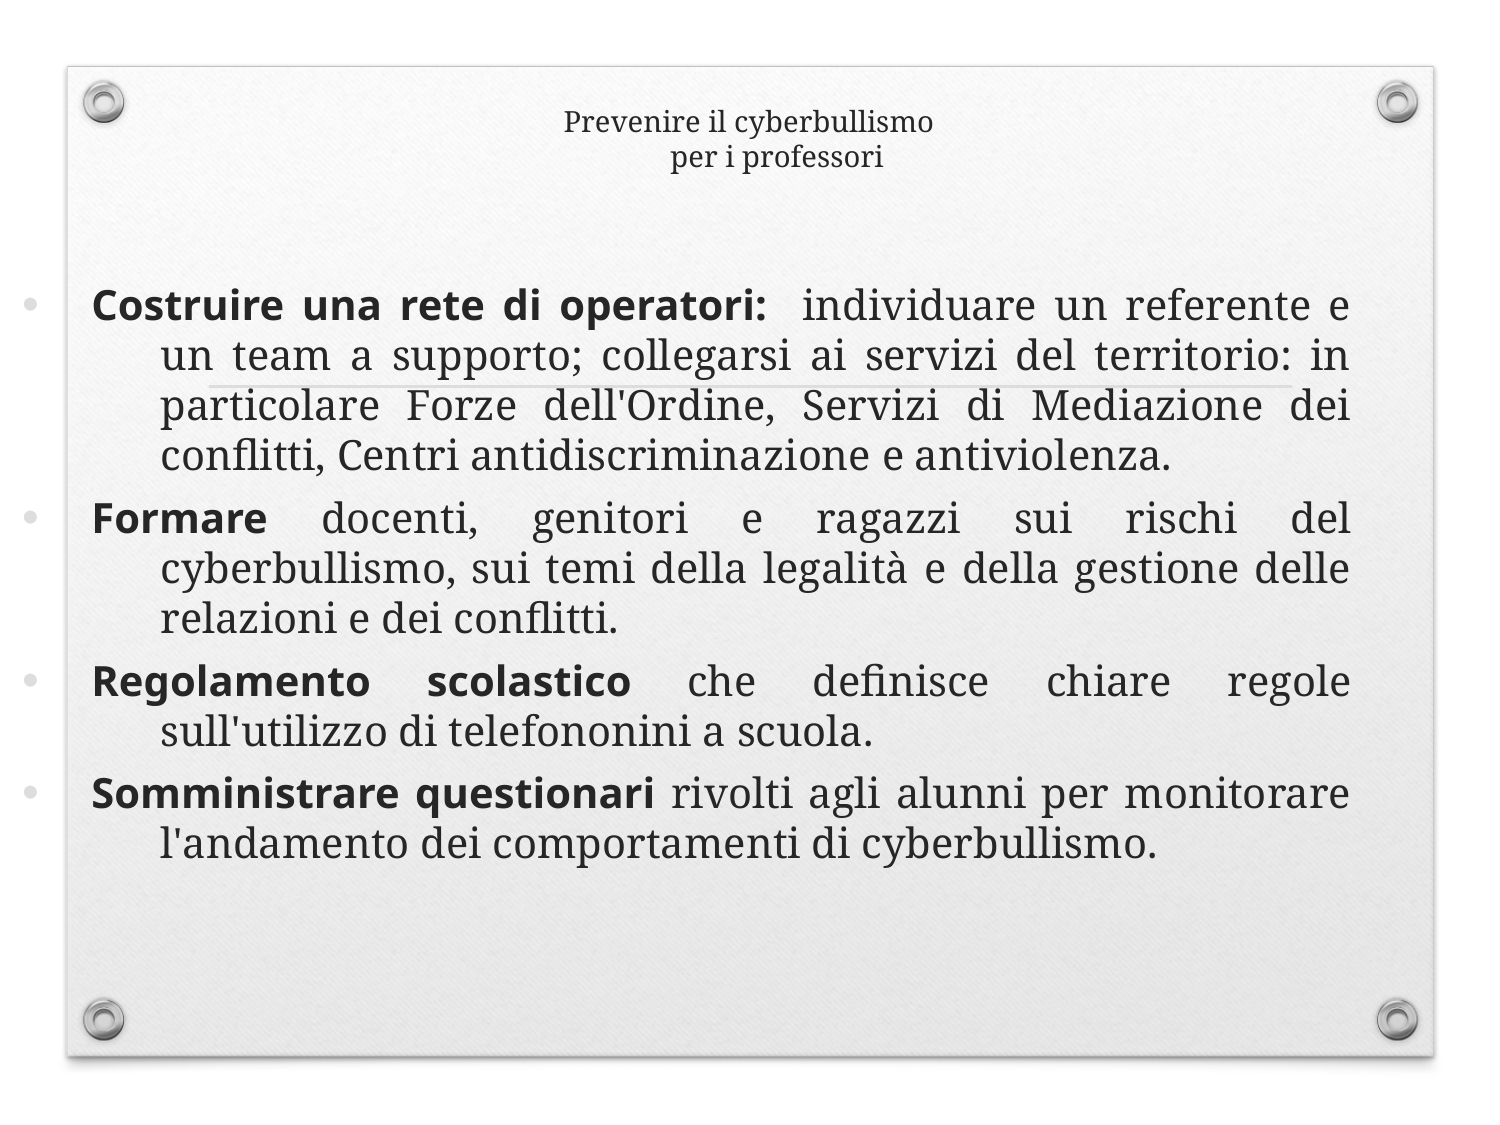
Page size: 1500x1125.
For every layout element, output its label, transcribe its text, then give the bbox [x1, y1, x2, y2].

list Costruire una rete di operatori: individuare un referente e un team a supporto; collegarsi ai servizi del territorio: in particolare Forze dell'Ordine, Servizi di Mediazione dei conflitti, Centri antidiscriminazione e antiviolenza. Formare docenti, genitori e ragazzi sui rischi del cyberbullismo, sui temi della legalità e della gestione delle relazioni e dei conflitti. Regolamento scolastico che definisce chiare regole sull'utilizzo di telefononini a scuola. Somministrare questionari rivolti agli alunni per monitorare l'andamento dei comportamenti di cyberbullismo. [0, 278, 1352, 1023]
title Prevenire il cyberbullismo per i professori [75, 44, 1424, 231]
